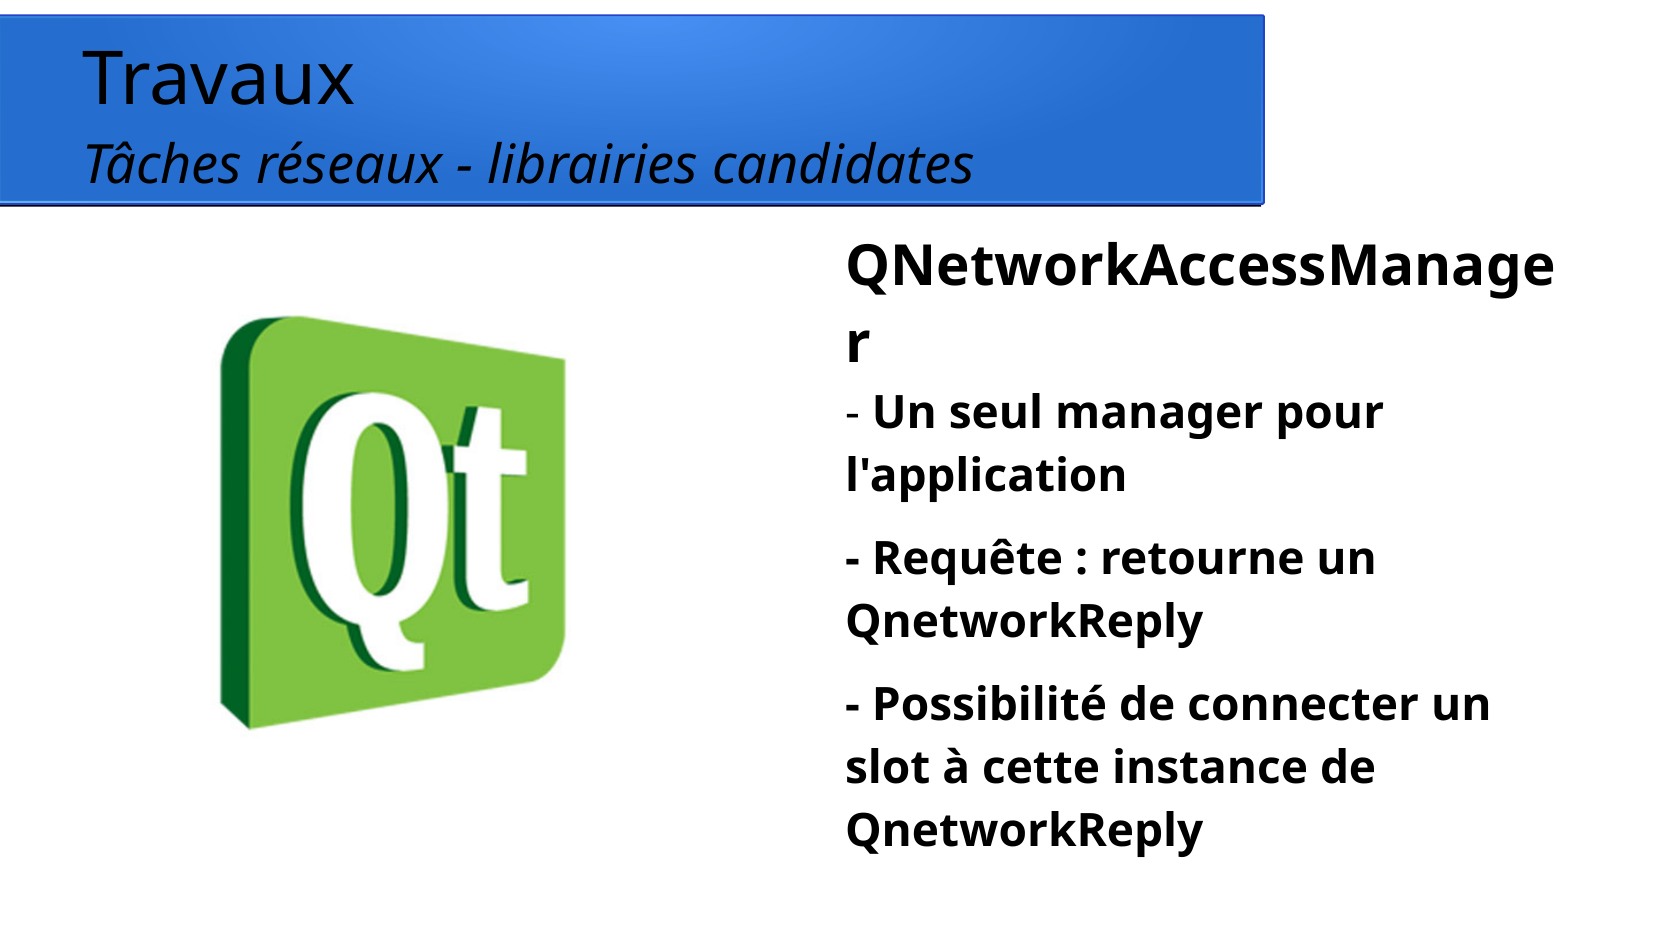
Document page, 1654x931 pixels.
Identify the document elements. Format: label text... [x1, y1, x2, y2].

picture [166, 296, 626, 756]
title Travaux Tâches réseaux - librairies candidates [82, 28, 1235, 196]
list QNetworkAccessManager - Un seul manager pour l'application - Requête : retourne un QnetworkReply - Possibilité de connecter un slot à cette instance de QnetworkReply [845, 224, 1572, 863]
